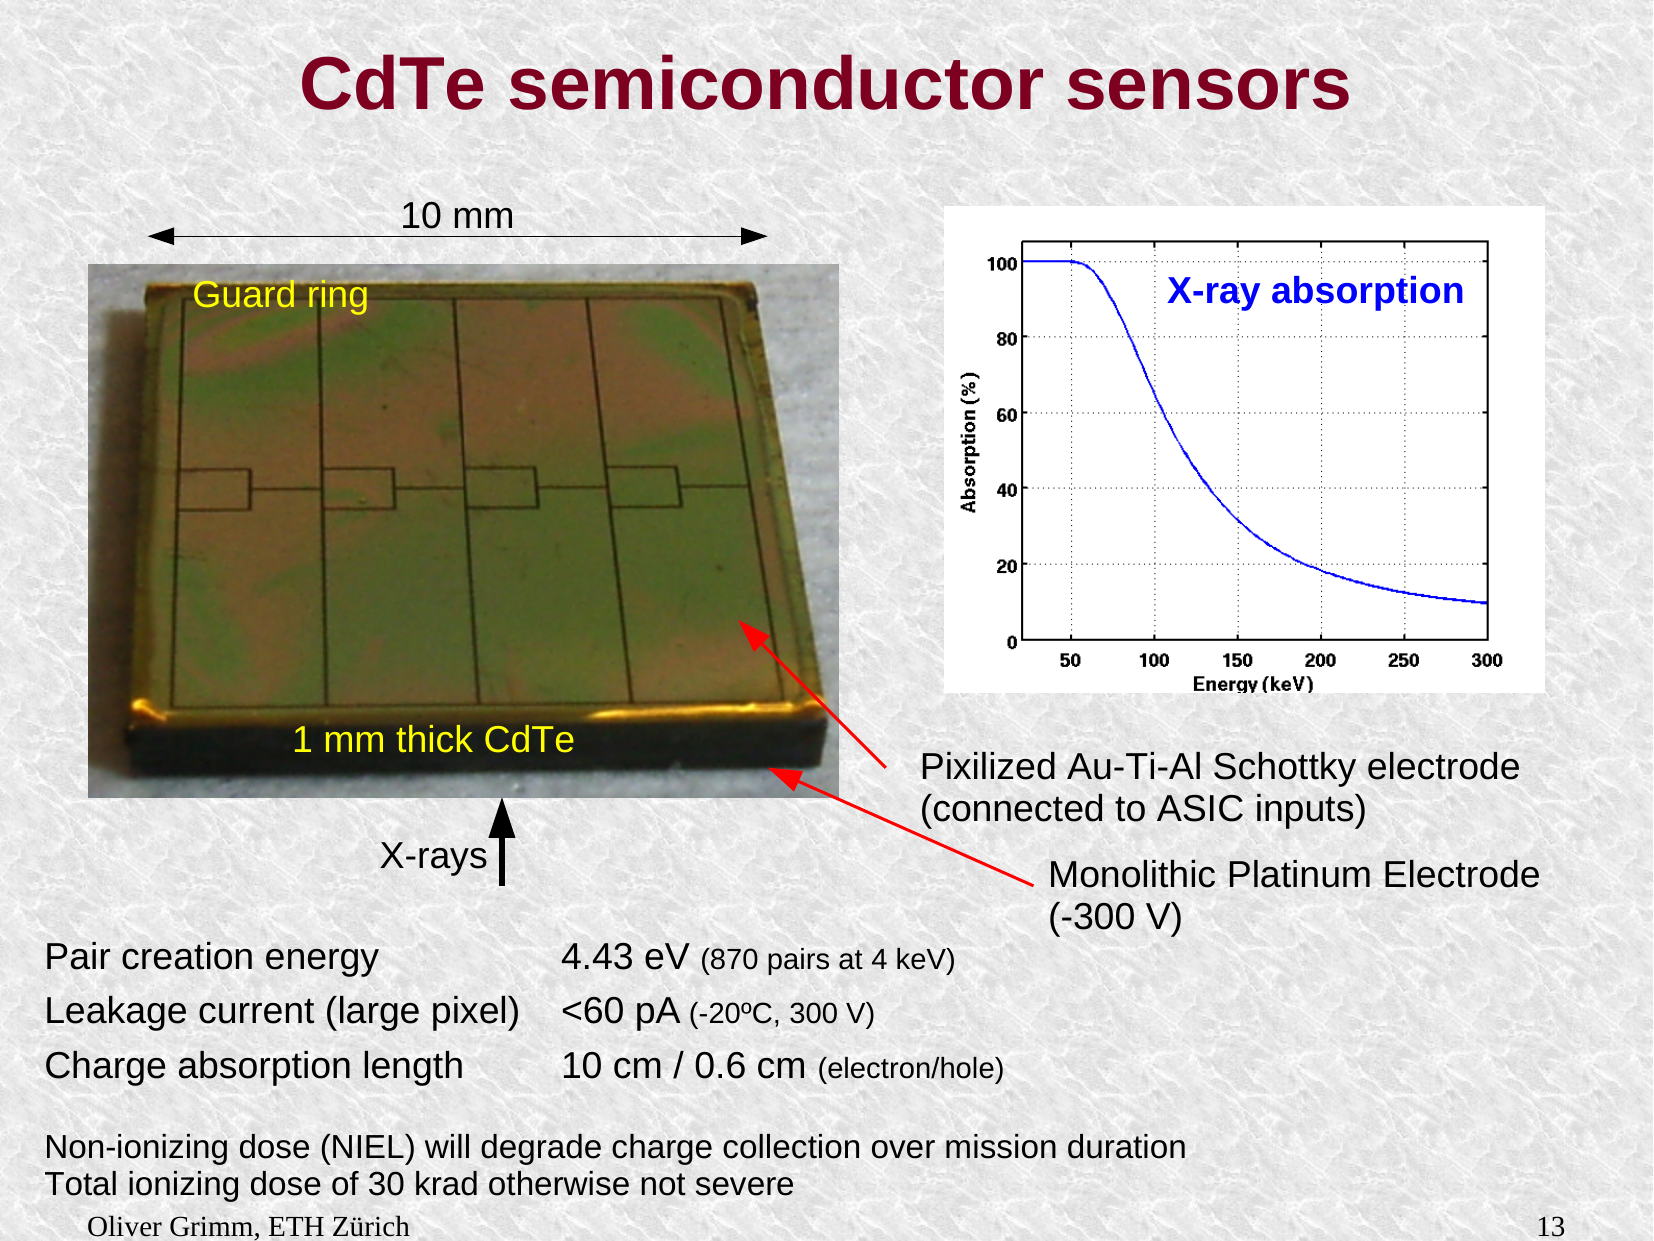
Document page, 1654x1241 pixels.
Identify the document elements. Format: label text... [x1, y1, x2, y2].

text_box X-ray absorption [1152, 261, 1480, 319]
text_box Monolithic Platinum Electrode (-300 V) [1033, 846, 1566, 945]
picture [0, 0, 1654, 1241]
text_box Guard ring [177, 265, 384, 323]
text_box Pixilized Au-Ti-Al Schottky electrode (connected to ASIC inputs) [905, 738, 1536, 837]
text_box Pair creation energy 4.43 eV (870 pairs at 4 keV) Leakage current (large pixel) <60 pA (-20ºC, 300 V) Charge absorption length 10 cm / 0.6 cm (electron/hole) Non-ionizing dose (NIEL) will degrade charge collection over mission duration Total ionizing dose of 30 krad otherwise not severe [29, 915, 1204, 1198]
text_box X-rays [364, 826, 502, 884]
title CdTe semiconductor sensors [0, 27, 1653, 141]
text_box 1 mm thick CdTe [277, 710, 591, 768]
